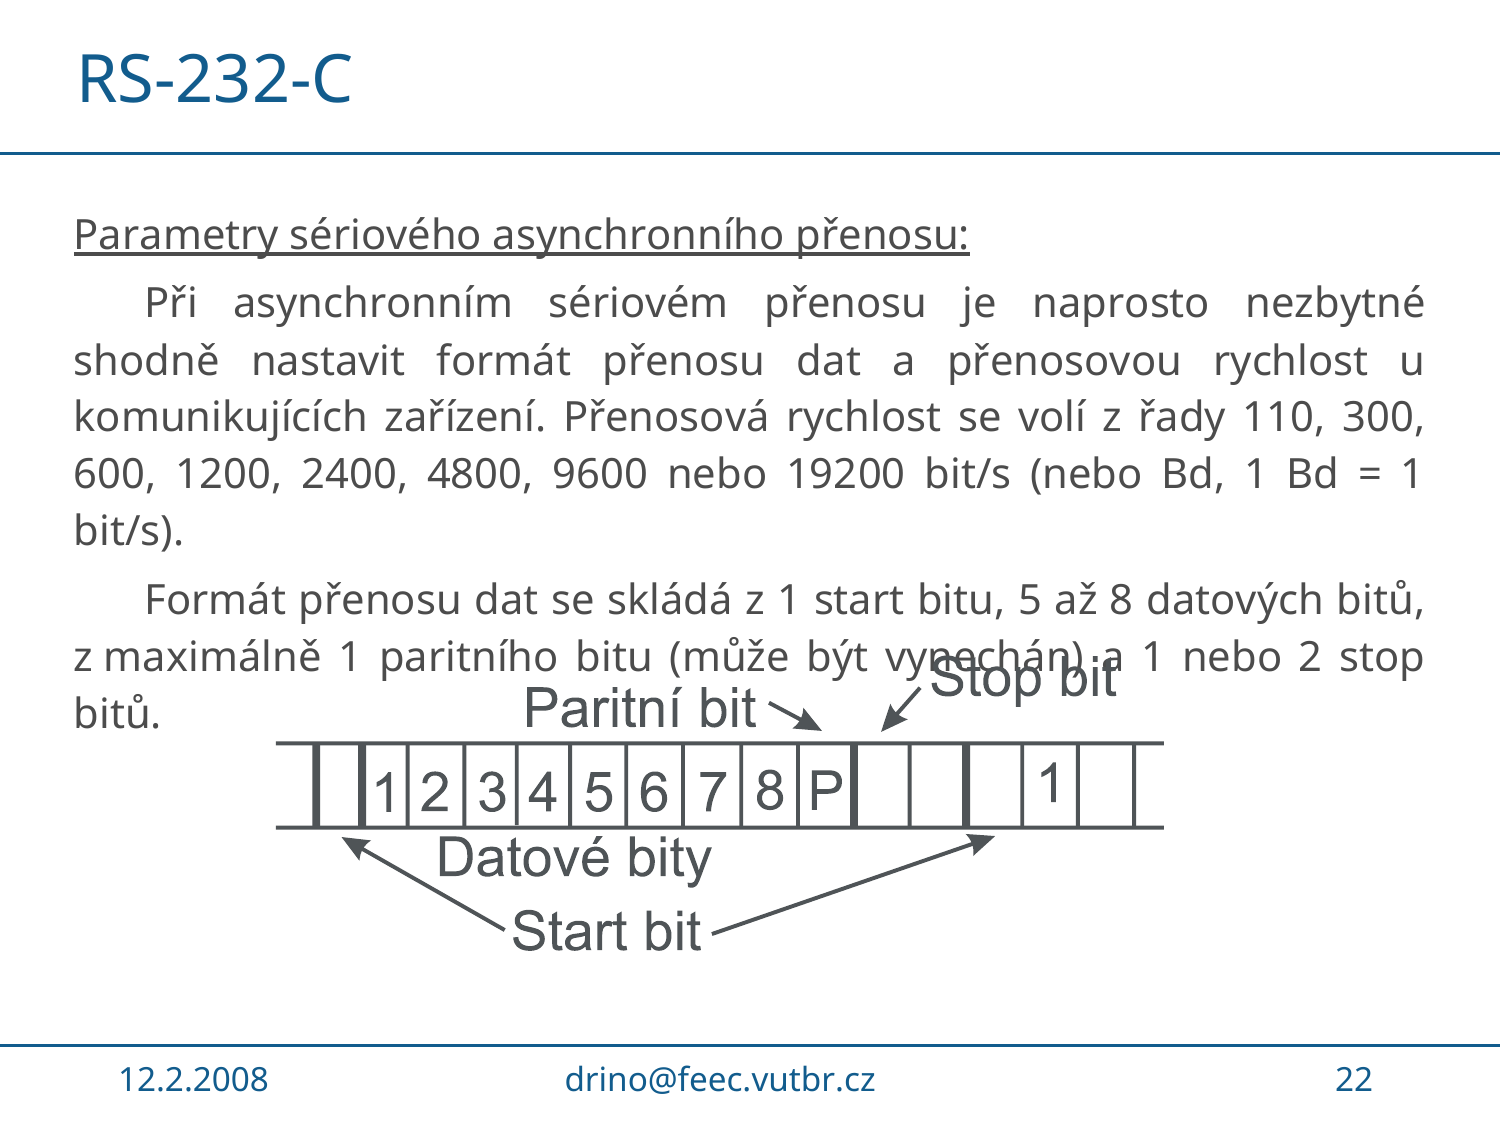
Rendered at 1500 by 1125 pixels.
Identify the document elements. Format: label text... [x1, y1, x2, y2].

text_box drino@feec.vutbr.cz [454, 1049, 987, 1125]
text_box 12.2.2008 [103, 1049, 432, 1125]
text_box 1 [1075, 1049, 1388, 1125]
text_box Parametry sériového asynchronního přenosu: Při asynchronním sériovém přenosu je naprosto nezbytné shodně nastavit formát přenosu dat a přenosovou rychlost u komunikujících zařízení. Přenosová rychlost se volí z řady 110, 300, 600, 1200, 2400, 4800, 9600 nebo 19200 bit/s (nebo Bd, 1 Bd = 1 bit/s). Formát přenosu dat se skládá z 1 start bitu, 5 až 8 datových bitů, z maximálně 1 paritního bitu (může být vynechán) a 1 nebo 2 stop bitů. [59, 196, 1442, 749]
picture [275, 655, 1164, 951]
title RS-232-C [0, 0, 1500, 152]
